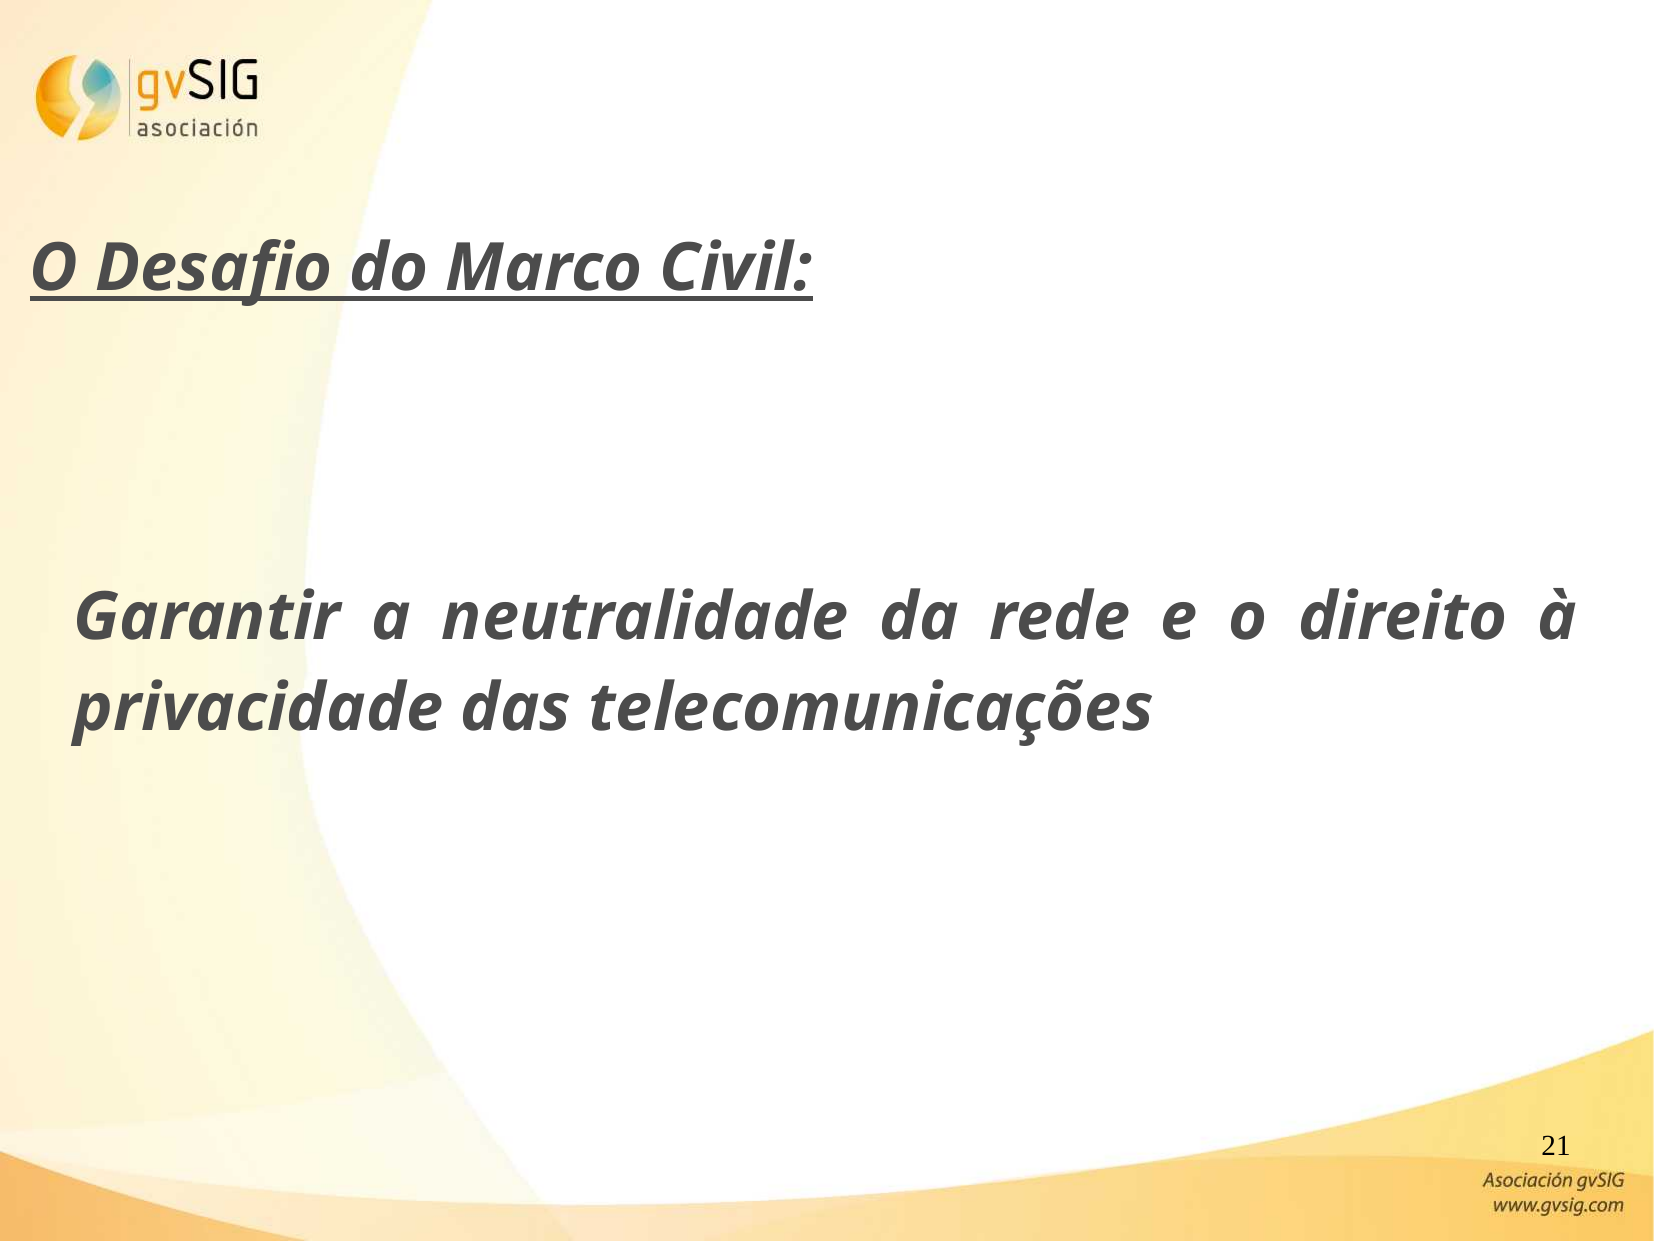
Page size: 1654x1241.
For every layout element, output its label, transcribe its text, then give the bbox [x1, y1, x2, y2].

picture [0, 0, 1654, 1241]
title O Desafio do Marco Civil: [29, 220, 1294, 310]
text_box Garantir a neutralidade da rede e o direito à privacidade das telecomunicações [59, 561, 1595, 810]
